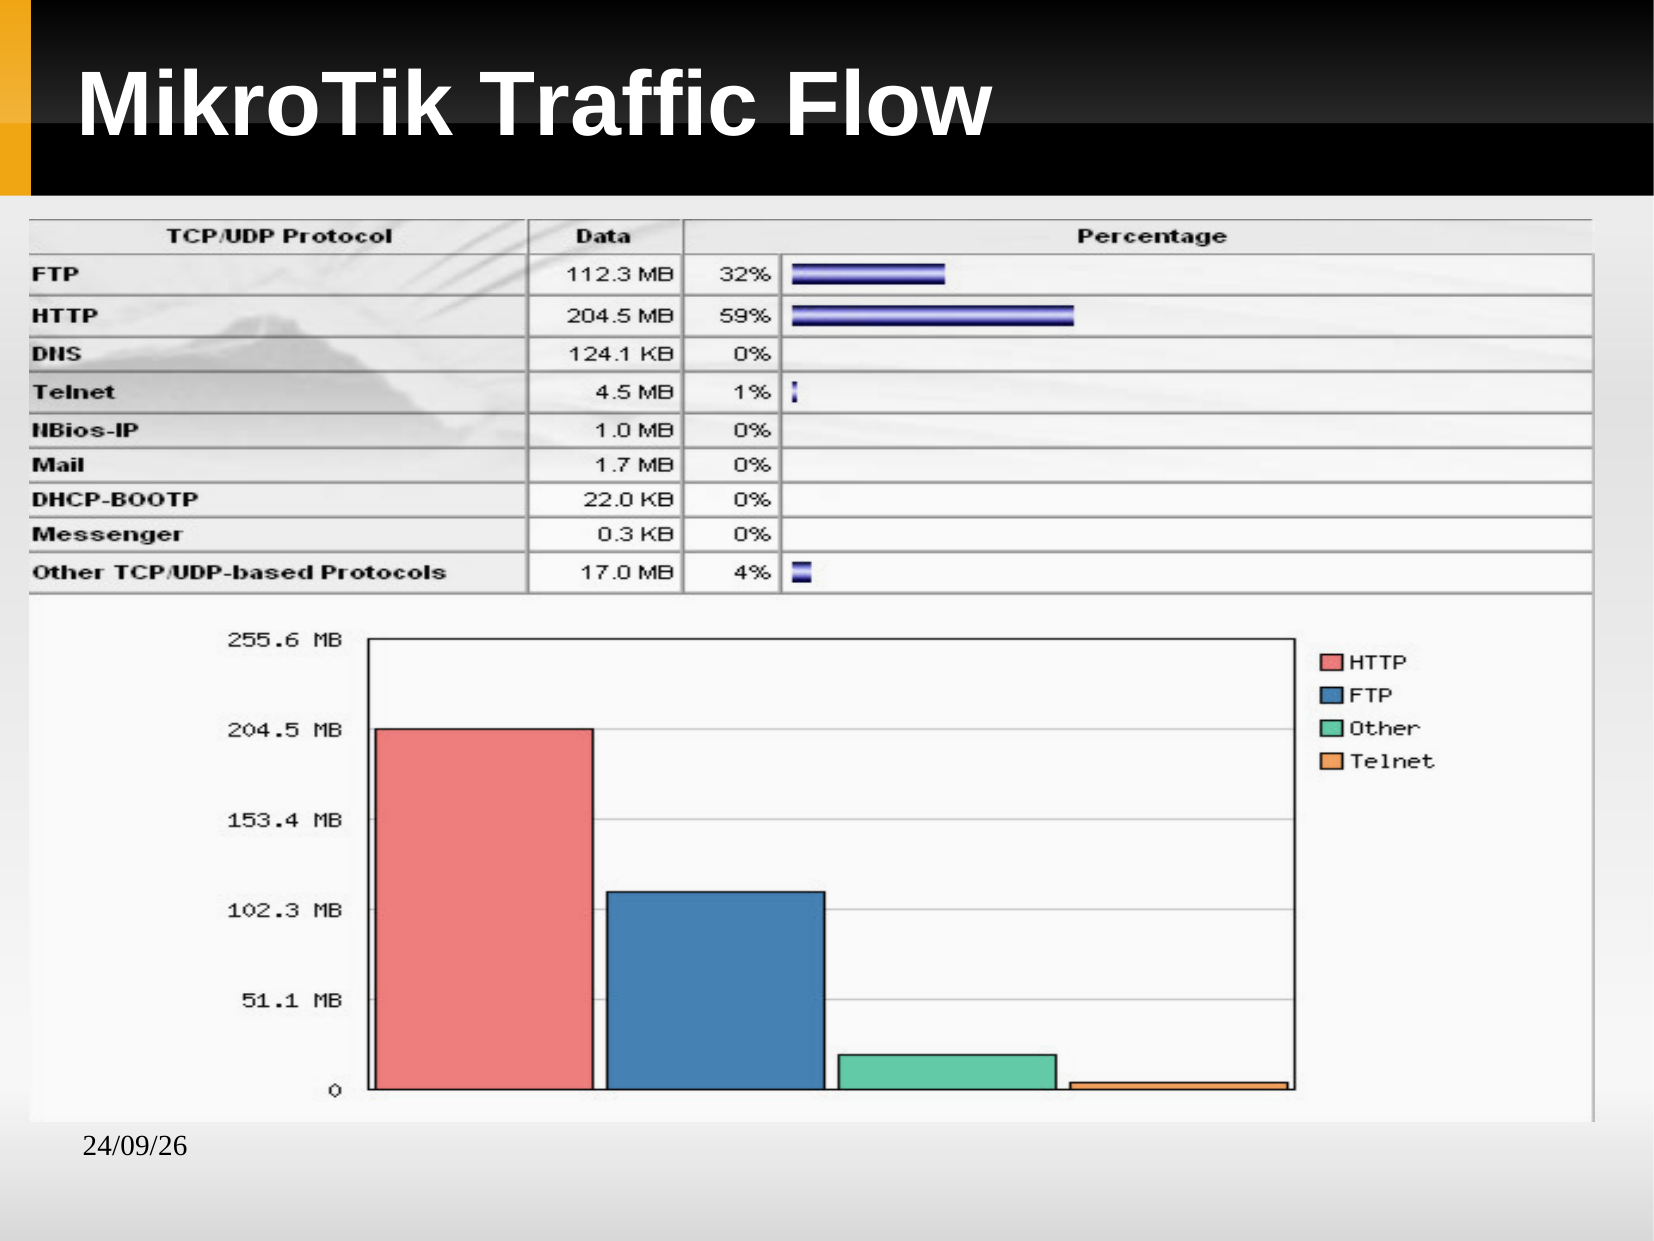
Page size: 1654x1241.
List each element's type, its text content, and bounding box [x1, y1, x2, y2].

picture [0, 0, 1654, 1241]
title MikroTik Traffic Flow [76, 7, 1565, 200]
